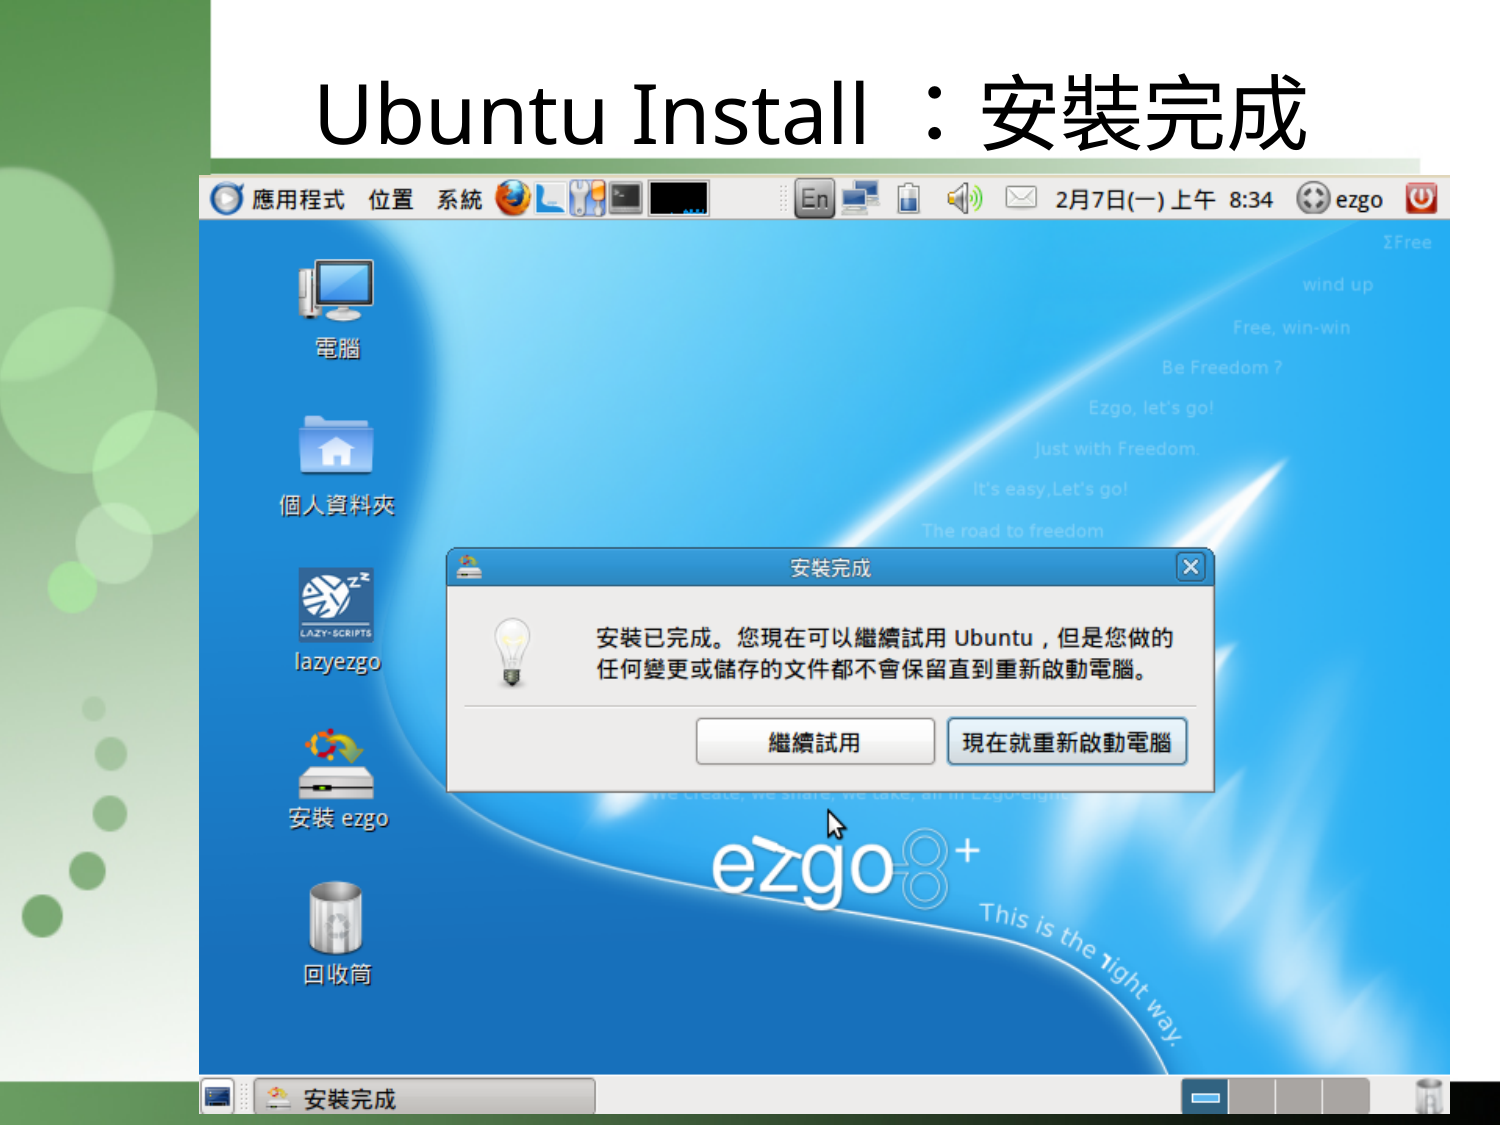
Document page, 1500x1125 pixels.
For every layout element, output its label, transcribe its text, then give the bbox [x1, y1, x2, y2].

picture [0, 0, 1500, 1125]
title Ubuntu Install：安裝完成 [248, 32, 1376, 175]
